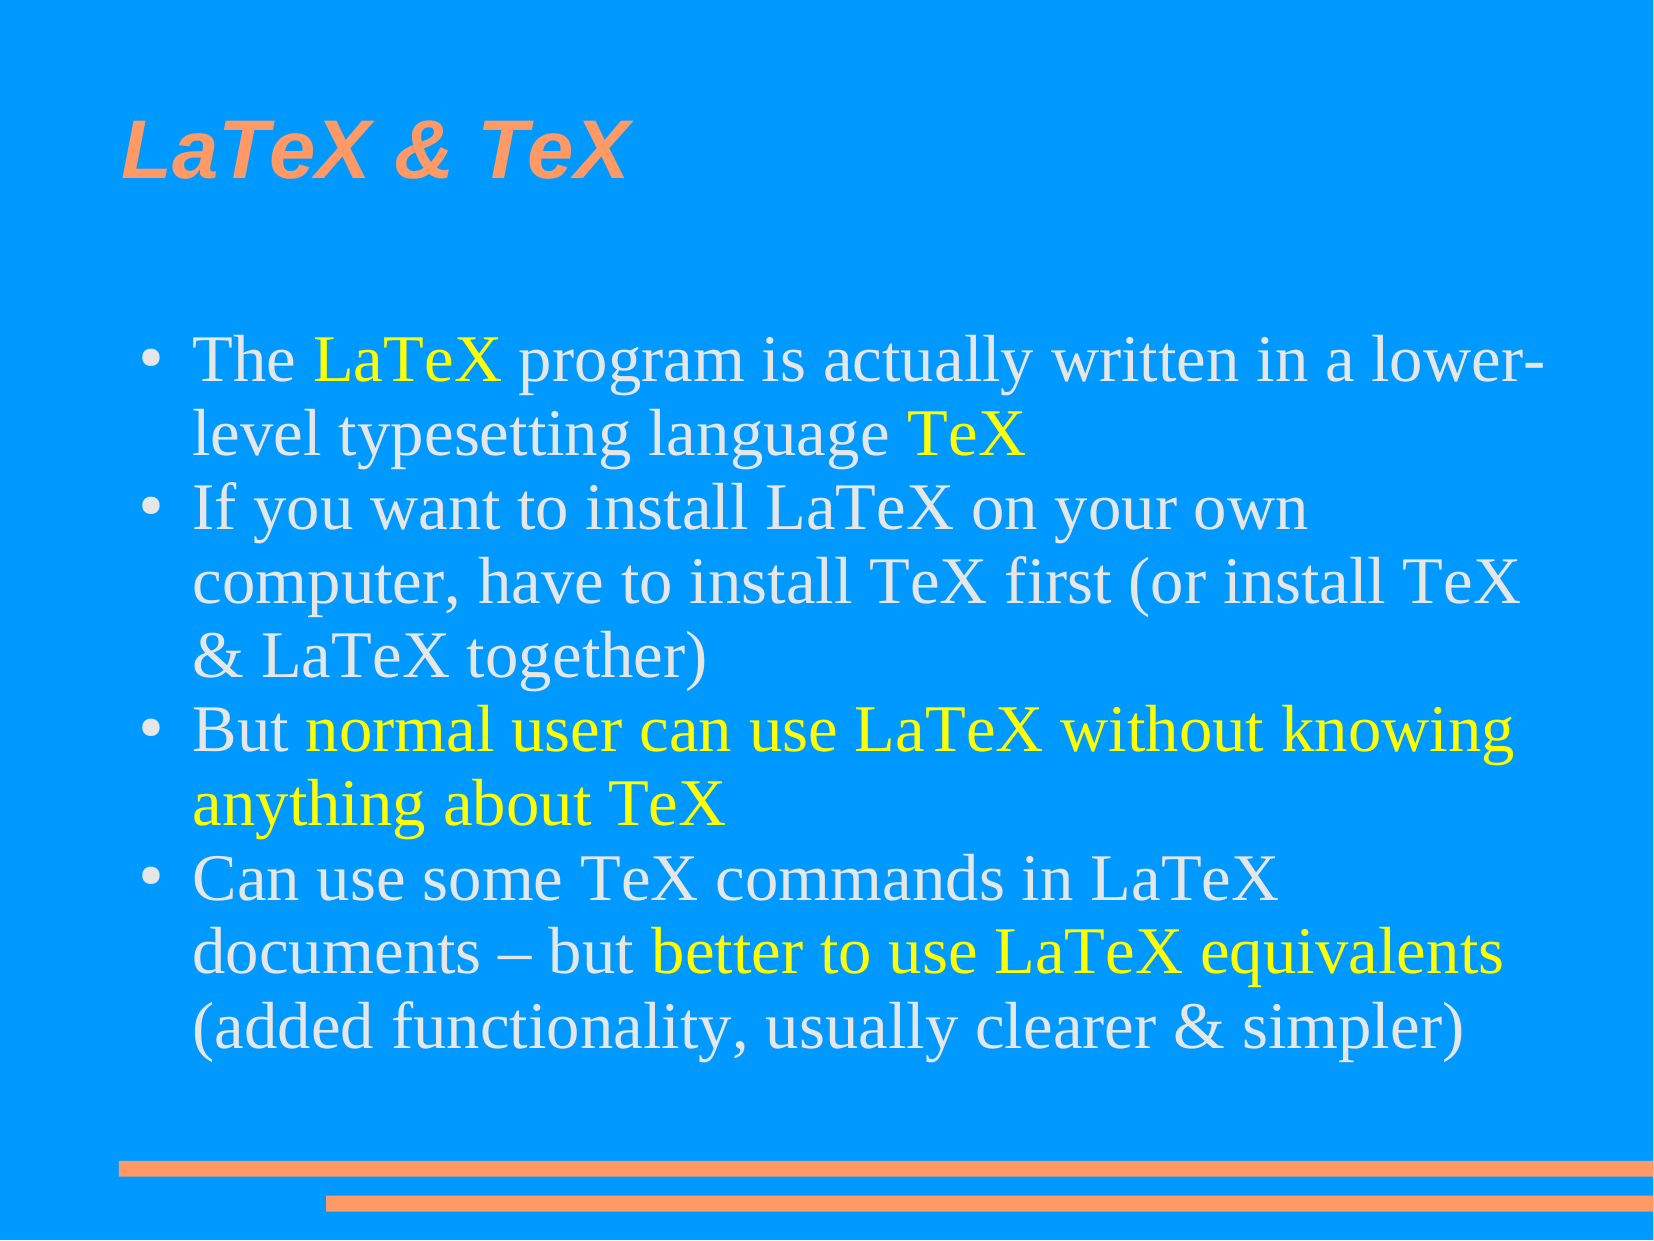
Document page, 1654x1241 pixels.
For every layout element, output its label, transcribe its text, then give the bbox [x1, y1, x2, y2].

list The LaTeX program is actually written in a lower-level typesetting language TeX If you want to install LaTeX on your own computer, have to install TeX first (or install TeX & LaTeX together) But normal user can use LaTeX without knowing anything about TeX Can use some TeX commands in LaTeX documents – but better to use LaTeX equivalents (added functionality, usually clearer & simpler) [121, 322, 1561, 1132]
title LaTeX & TeX [121, 46, 1534, 254]
